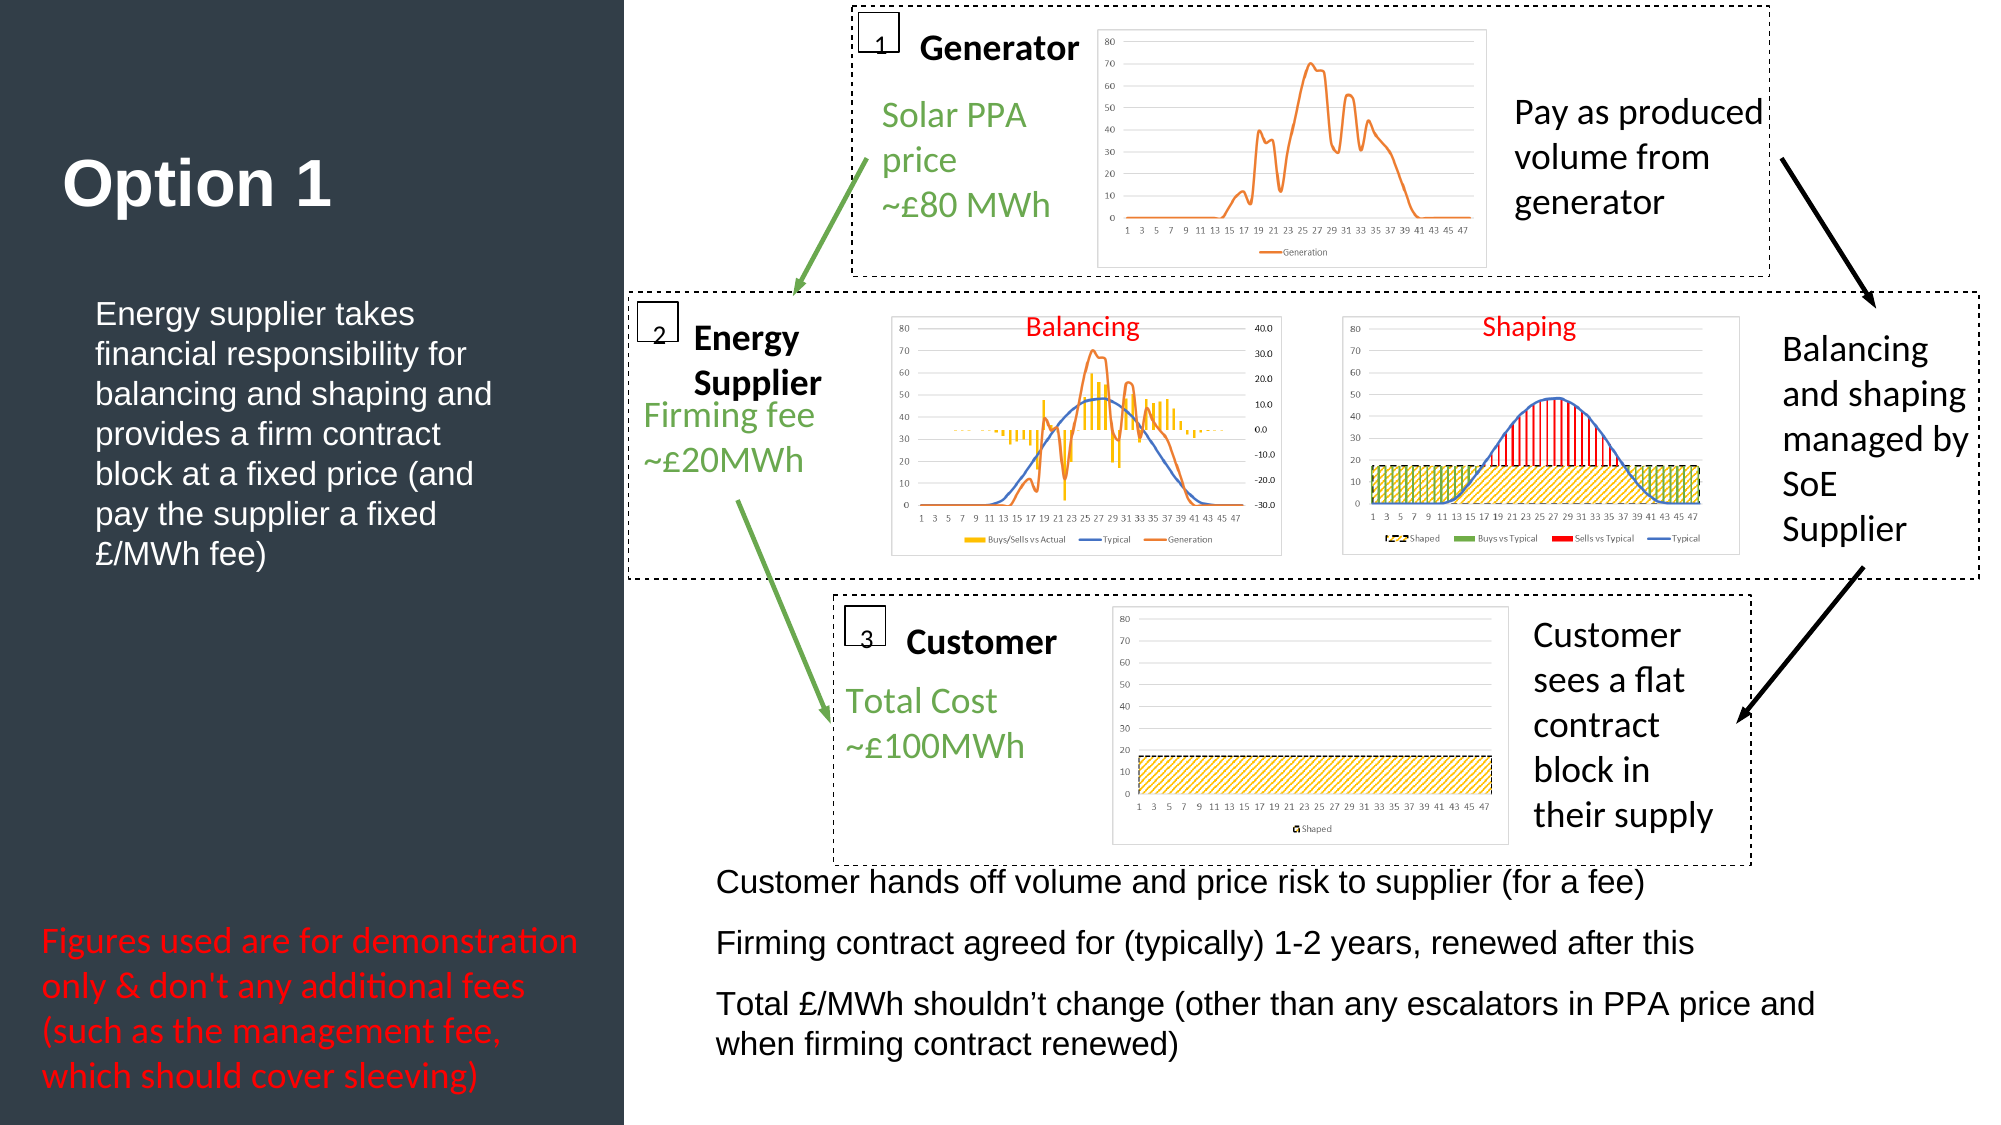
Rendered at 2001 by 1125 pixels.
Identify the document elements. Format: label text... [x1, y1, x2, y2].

text_box Total Cost ~£100MWh [830, 661, 1049, 787]
title Customer hands off volume and price risk to supplier (for a fee) Firming contract agreed for (typically) 1-2 years, renewed after this Total £/MWh shouldn’t change (other than any escalators in PPA price and when firming contract renewed) [715, 860, 1906, 1099]
text_box 2 [637, 302, 678, 342]
text_box Customer sees a flat contract block in their supply [1518, 594, 1737, 853]
text_box Generator [902, 7, 1098, 57]
text_box Balancing [1010, 292, 1171, 352]
text_box Customer [891, 601, 1088, 651]
picture [891, 316, 1282, 556]
text_box 1 [858, 12, 900, 52]
text_box 3 [844, 606, 886, 646]
text_box Firming fee ~£20MWh [628, 375, 847, 501]
text_box Balancing and shaping managed by SoE Supplier [1767, 308, 1986, 567]
picture [1097, 29, 1487, 268]
text_box Solar PPA price ~£80 MWh [866, 75, 1085, 242]
text_box Pay as produced volume from generator [1499, 71, 1782, 245]
title Option 1 [62, 139, 564, 279]
text_box Shaping [1467, 292, 1596, 352]
text_box Energy supplier takes financial responsibility for balancing and shaping and provides a firm contract block at a fixed price (and pay the supplier a fixed £/MWh fee) [79, 277, 538, 793]
picture [1112, 606, 1509, 845]
text_box Energy Supplier [678, 297, 839, 347]
text_box Figures used are for demonstration only & don't any additional fees (such as the management fee, which should cover sleeving) [26, 901, 604, 1099]
picture [1342, 316, 1740, 555]
